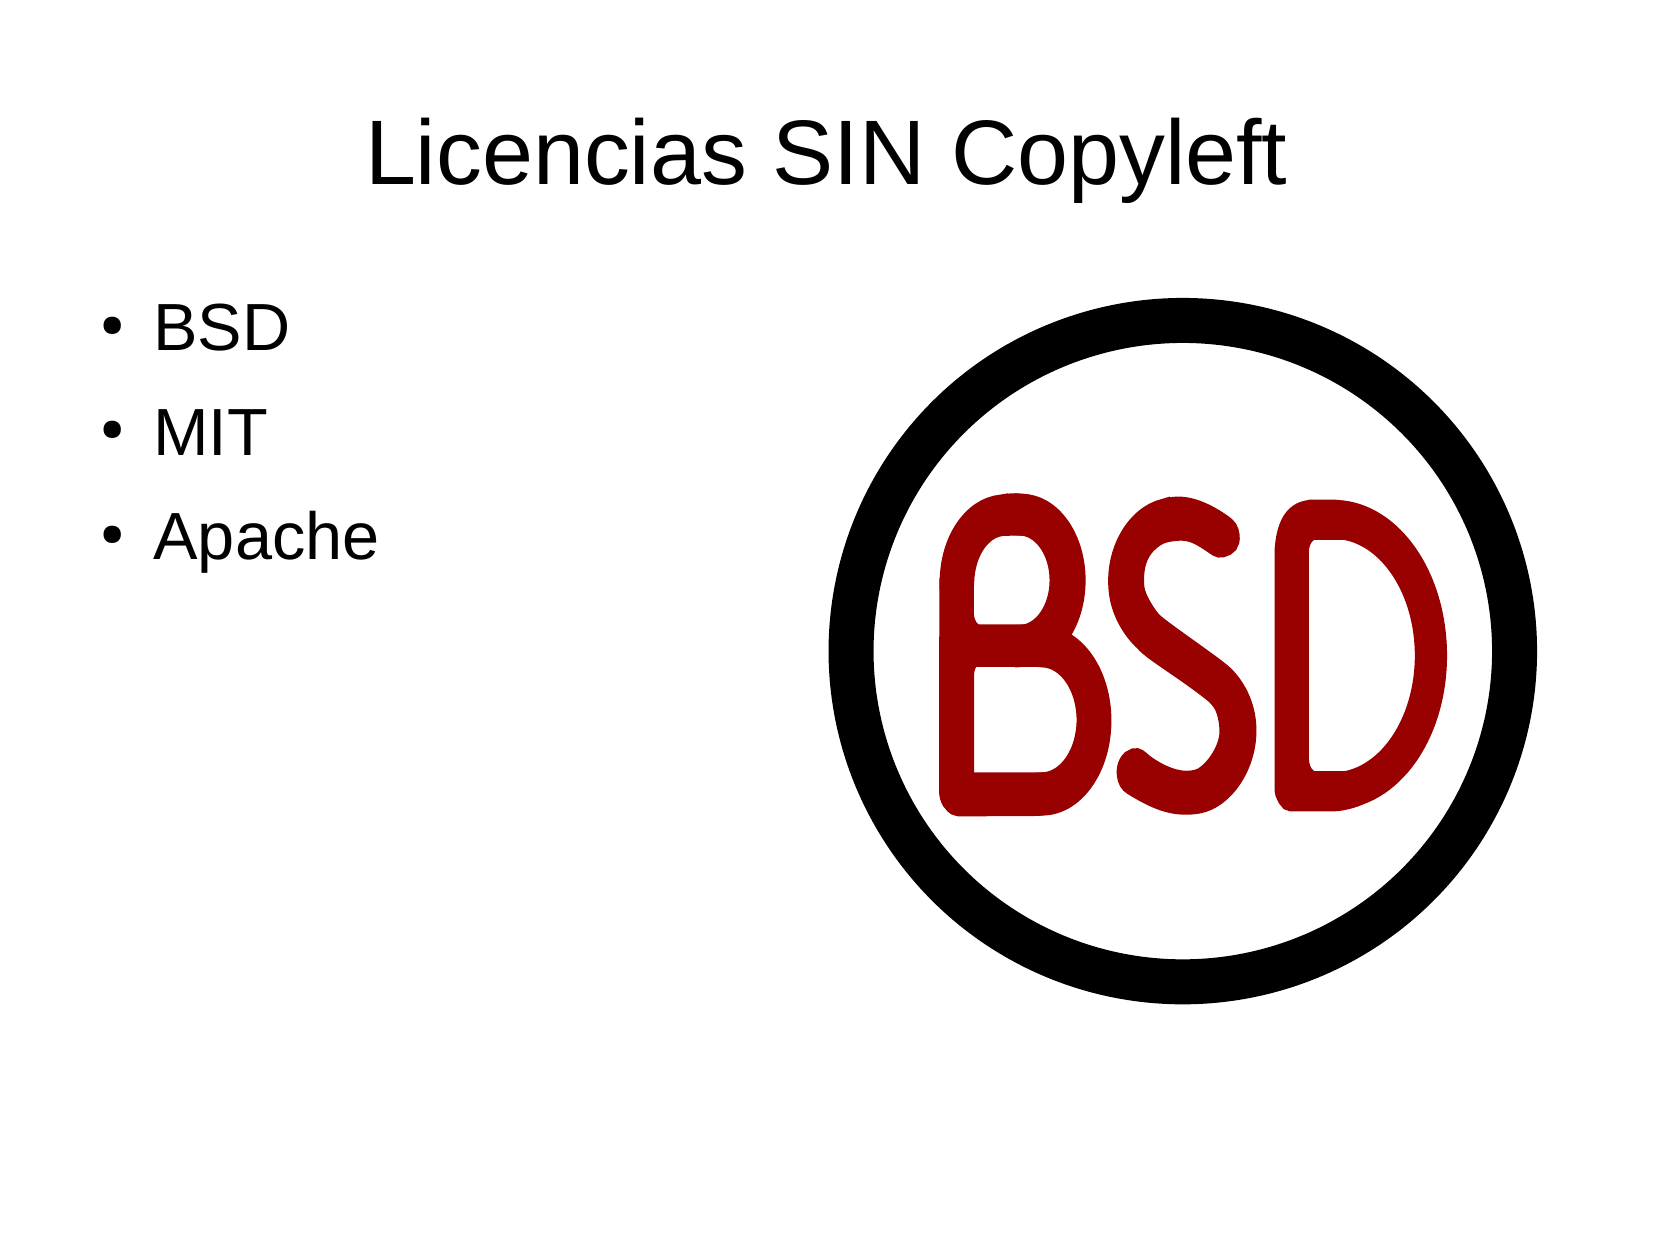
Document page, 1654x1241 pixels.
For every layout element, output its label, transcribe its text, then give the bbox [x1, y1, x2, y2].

list BSD MIT Apache [82, 290, 793, 634]
title Licencias SIN Copyleft [82, 49, 1571, 257]
picture [828, 294, 1539, 1005]
